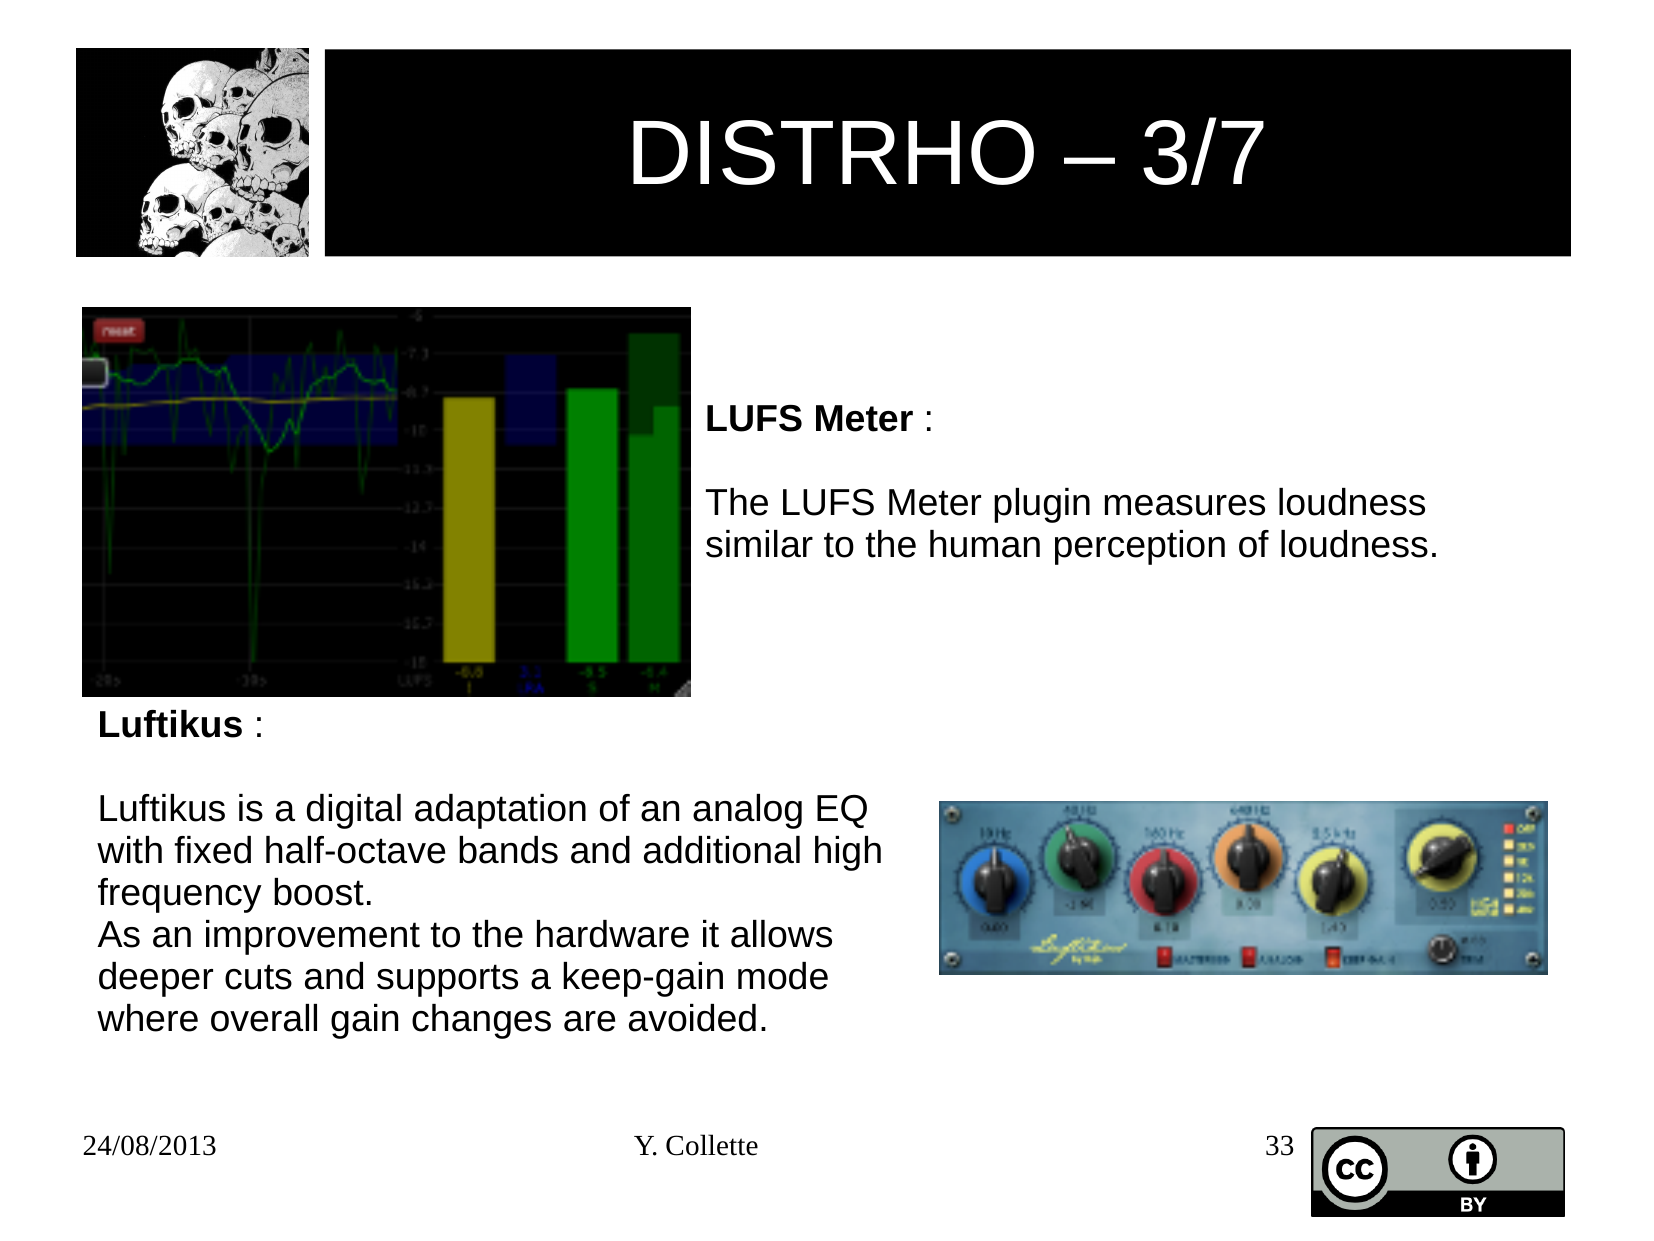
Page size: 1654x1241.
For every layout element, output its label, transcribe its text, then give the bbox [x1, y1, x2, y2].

picture [940, 801, 1548, 975]
text_box LUFS Meter : The LUFS Meter plugin measures loudness similar to the human perception of loudness. [690, 389, 1560, 573]
picture [82, 307, 691, 696]
picture [1311, 1127, 1565, 1217]
text_box Luftikus : Luftikus is a digital adaptation of an analog EQ with fixed half-octave bands and additional high frequency boost. As an improvement to the hardware it allows deeper cuts and supports a keep-gain mode where overall gain changes are avoided. [82, 696, 940, 1047]
title DISTRHO – 3/7 [324, 49, 1571, 257]
picture [76, 48, 309, 257]
